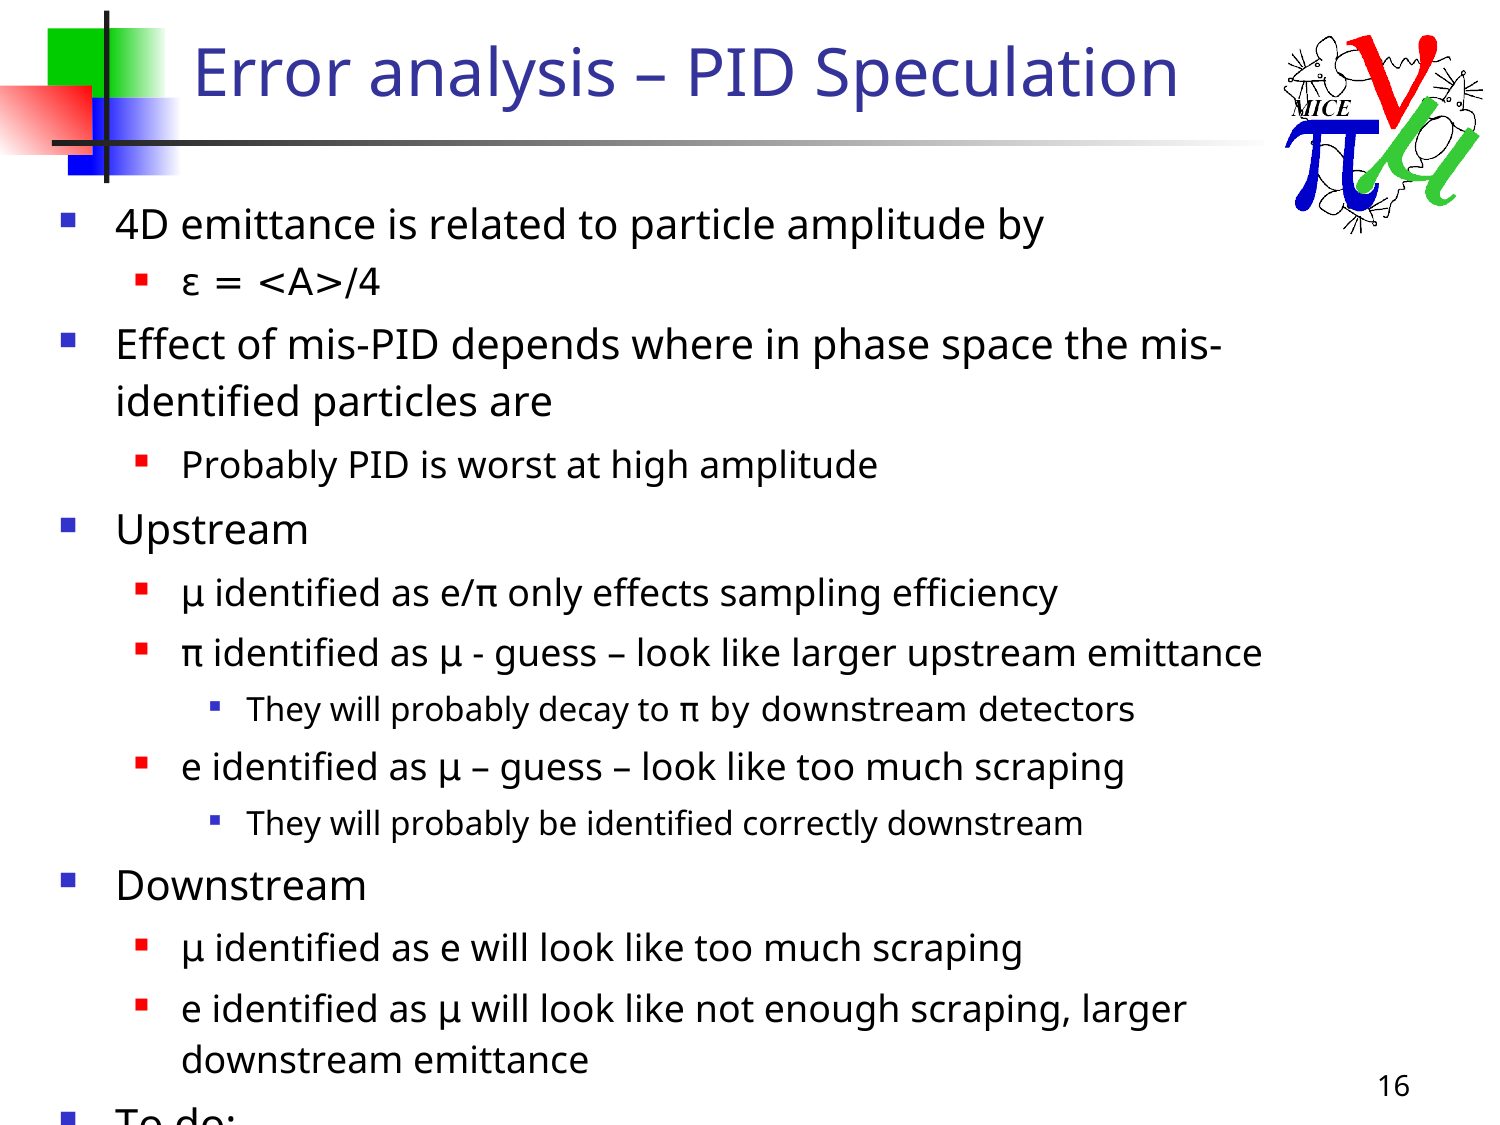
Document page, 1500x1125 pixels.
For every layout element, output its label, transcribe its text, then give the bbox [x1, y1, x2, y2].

list 4D emittance is related to particle amplitude by ε = <A>/4 Effect of mis-PID depends where in phase space the mis-identified particles are Probably PID is worst at high amplitude Upstream μ identified as e/π only effects sampling efficiency π identified as μ - guess – look like larger upstream emittance They will probably decay to π by downstream detectors e identified as μ – guess – look like too much scraping They will probably be identified correctly downstream Downstream μ identified as e will look like too much scraping e identified as μ will look like not enough scraping, larger downstream emittance To do: Make this quantitative, rather than speculative [59, 194, 1371, 1096]
title Error analysis – PID Speculation [191, 0, 1471, 164]
picture [1264, 5, 1500, 251]
